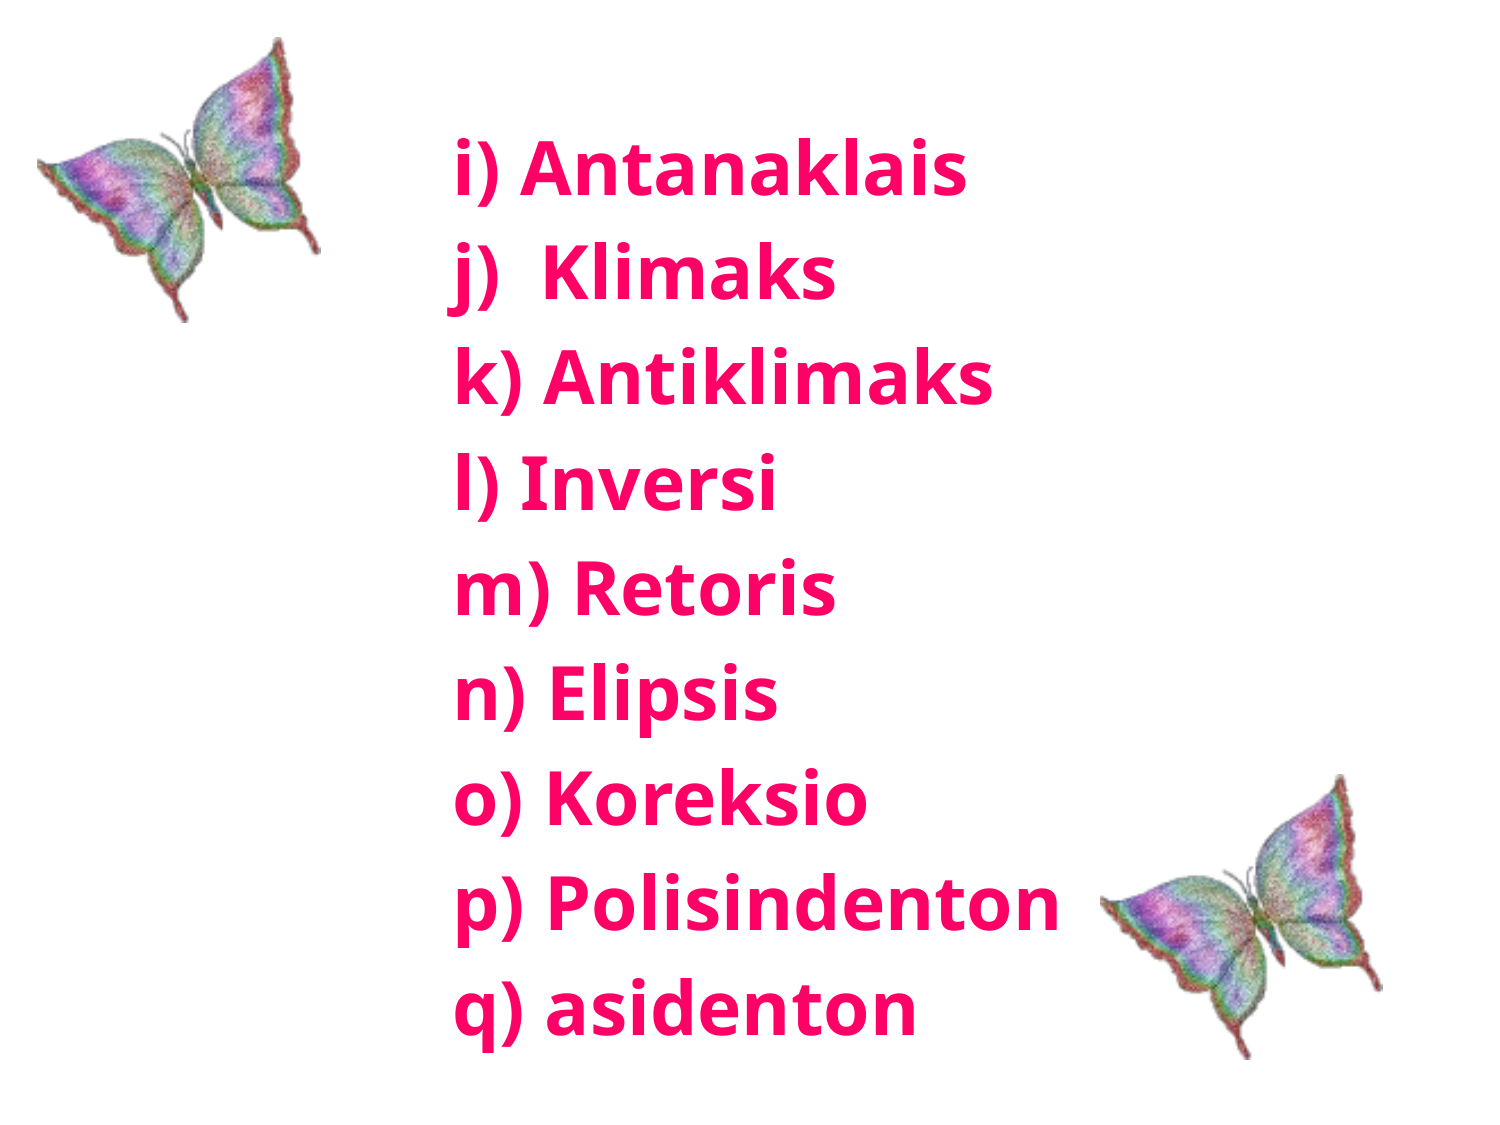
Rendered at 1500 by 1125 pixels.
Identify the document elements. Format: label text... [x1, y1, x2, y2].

picture [1100, 774, 1383, 1060]
picture [37, 37, 321, 323]
list i) Antanaklais j) Klimaks k) Antiklimaks l) Inversi m) Retoris n) Elipsis o) Koreksio p) Polisindenton q) asidenton [437, 112, 1088, 1088]
